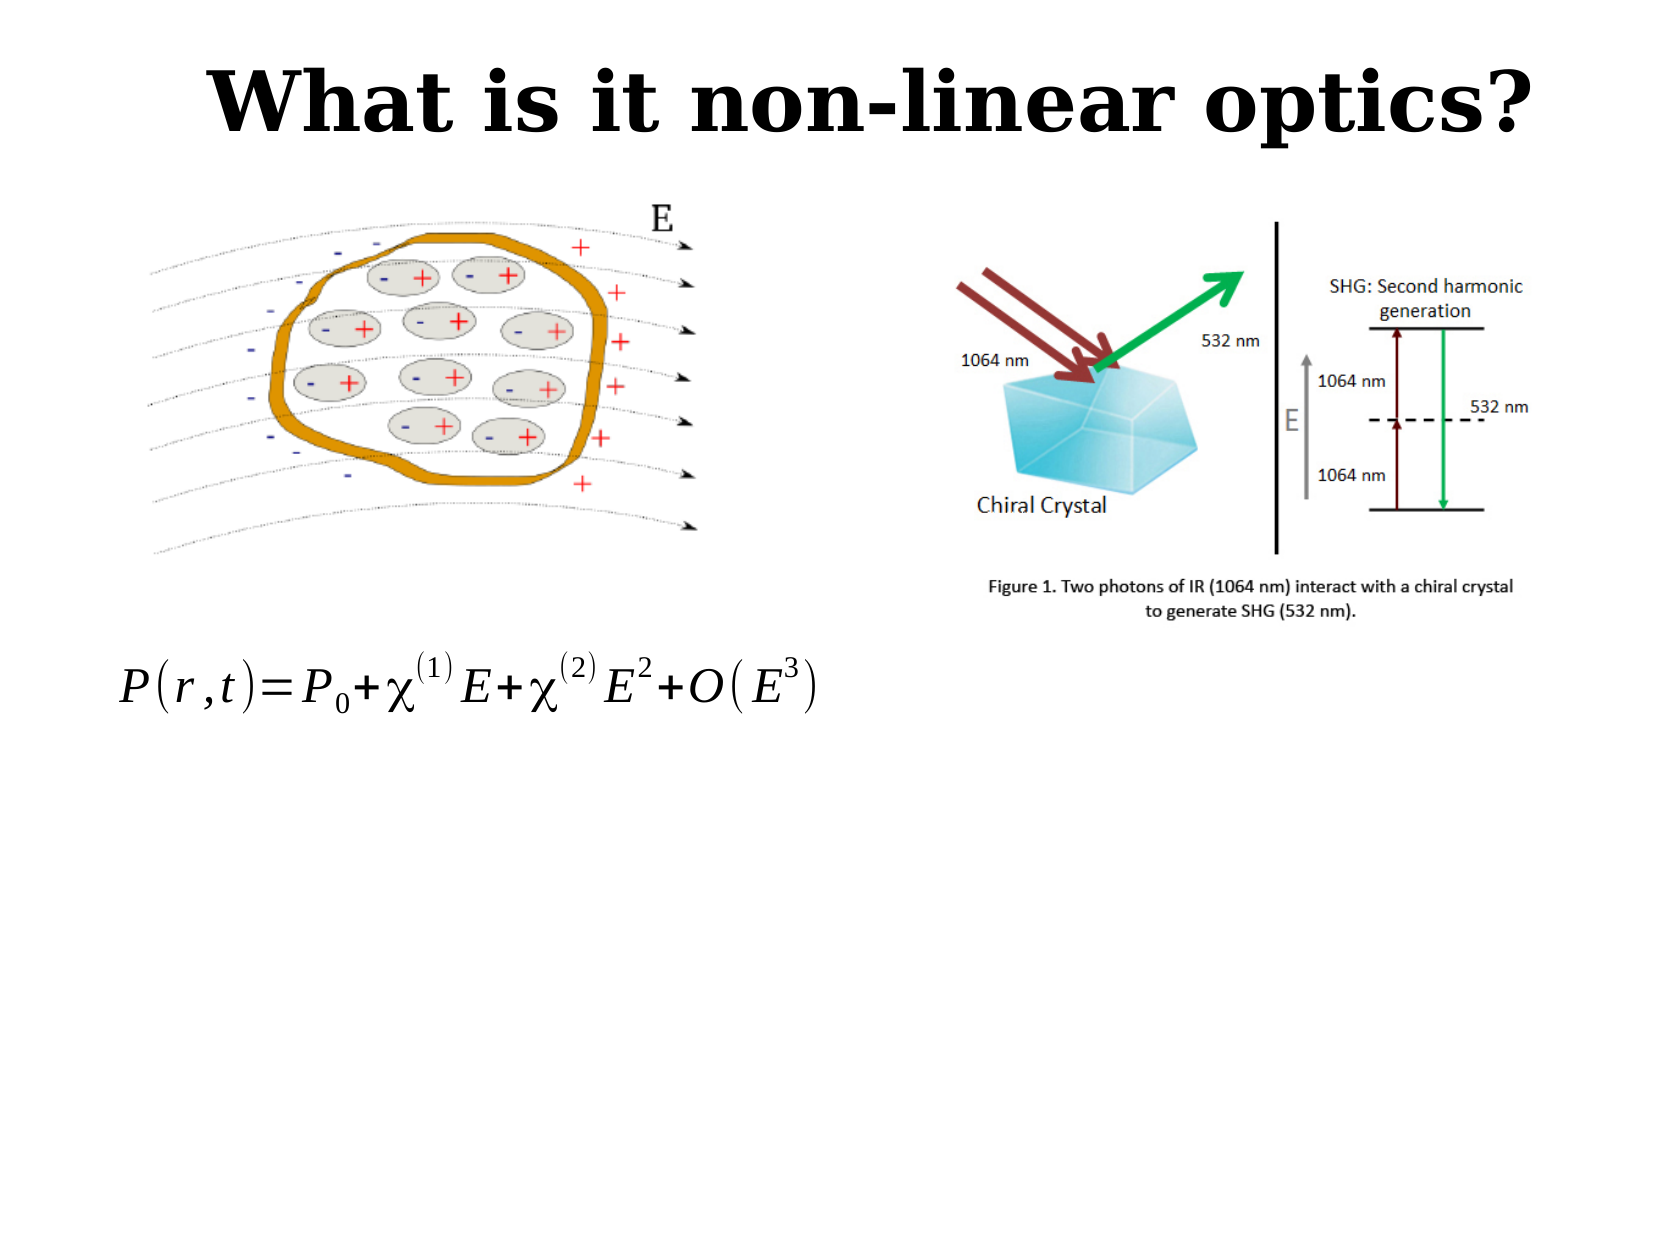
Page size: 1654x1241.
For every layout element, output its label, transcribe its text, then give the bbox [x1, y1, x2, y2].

chart [110, 649, 826, 721]
picture [945, 217, 1546, 646]
picture [126, 164, 751, 570]
title What is it non-linear optics? [86, 52, 1621, 152]
